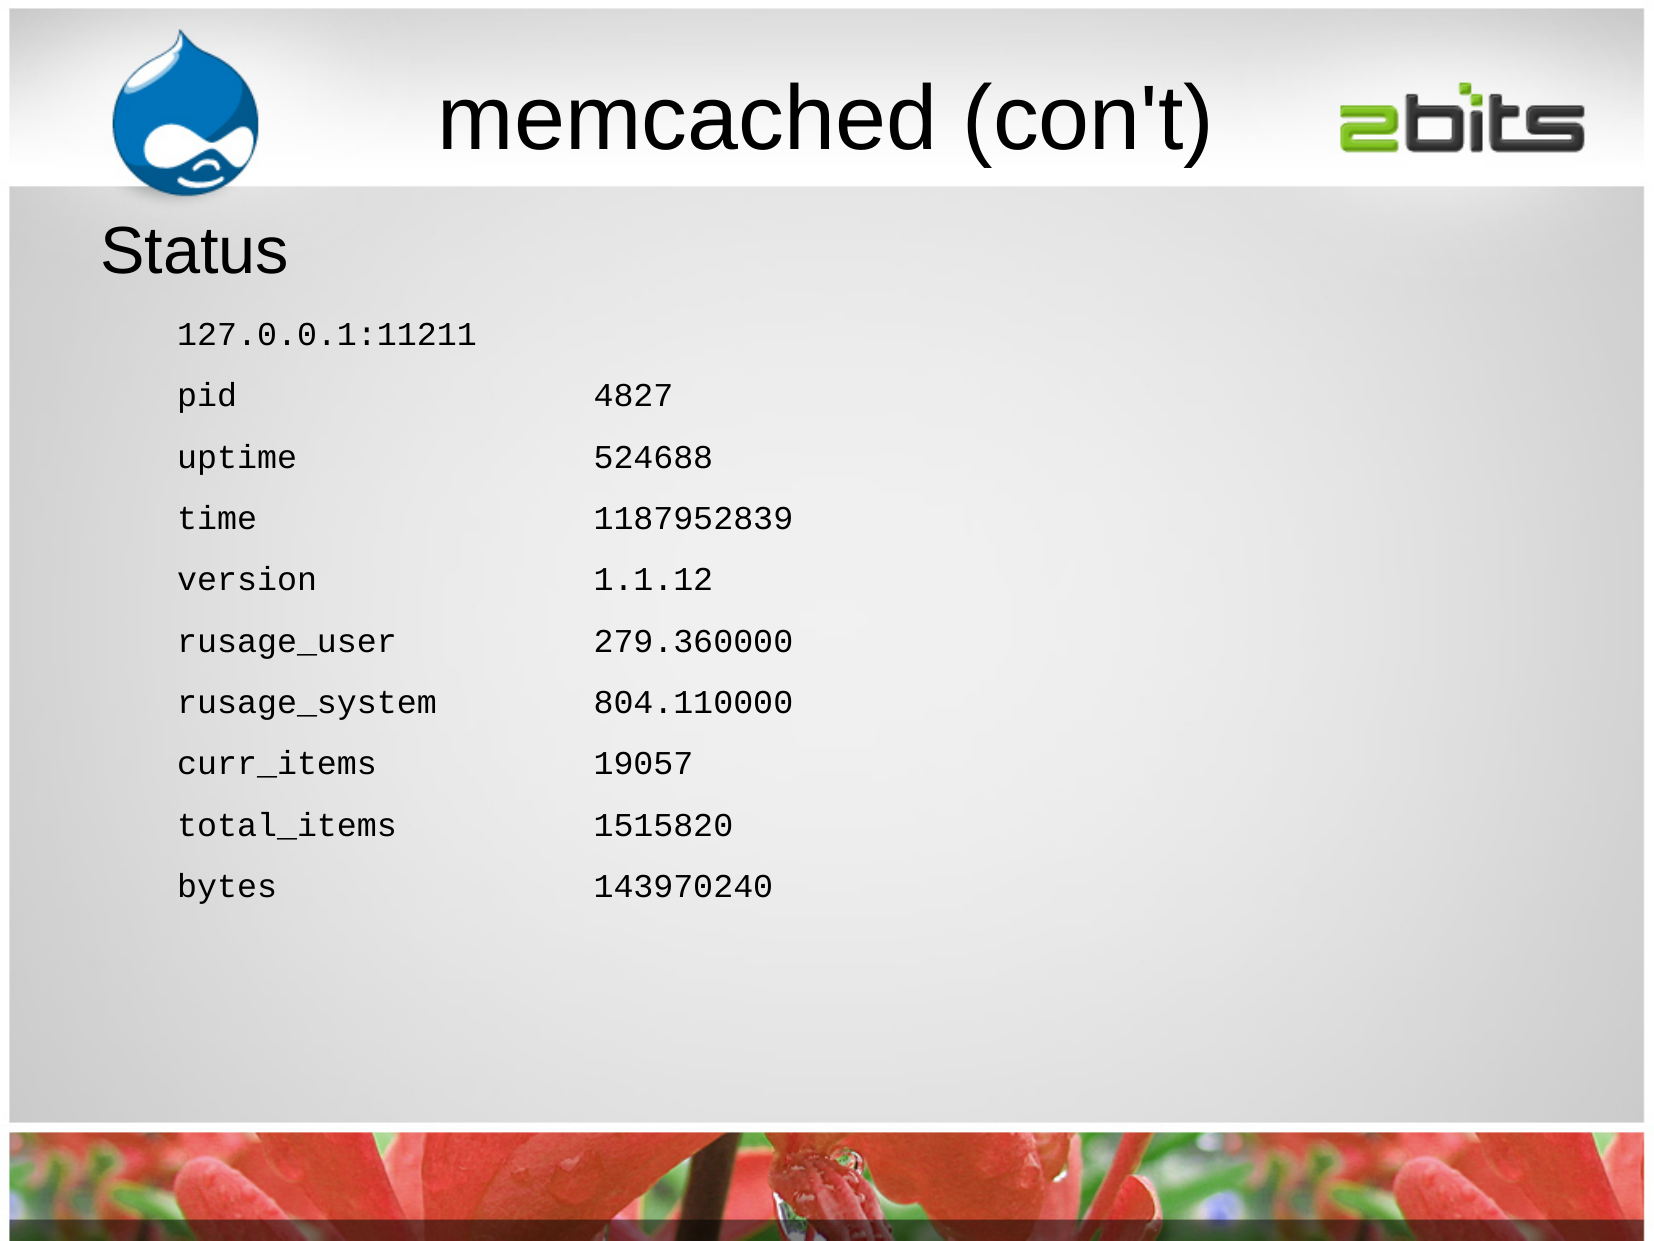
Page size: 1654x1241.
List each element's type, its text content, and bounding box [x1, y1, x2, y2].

title memcached (con't) [82, 21, 1571, 213]
picture [0, 0, 1654, 1241]
list Status 127.0.0.1:11211 pid 4827 uptime 524688 time 1187952839 version 1.1.12 rusage_user 279.360000 rusage_system 804.110000 curr_items 19057 total_items 1515820 bytes 143970240 [82, 213, 1571, 1051]
